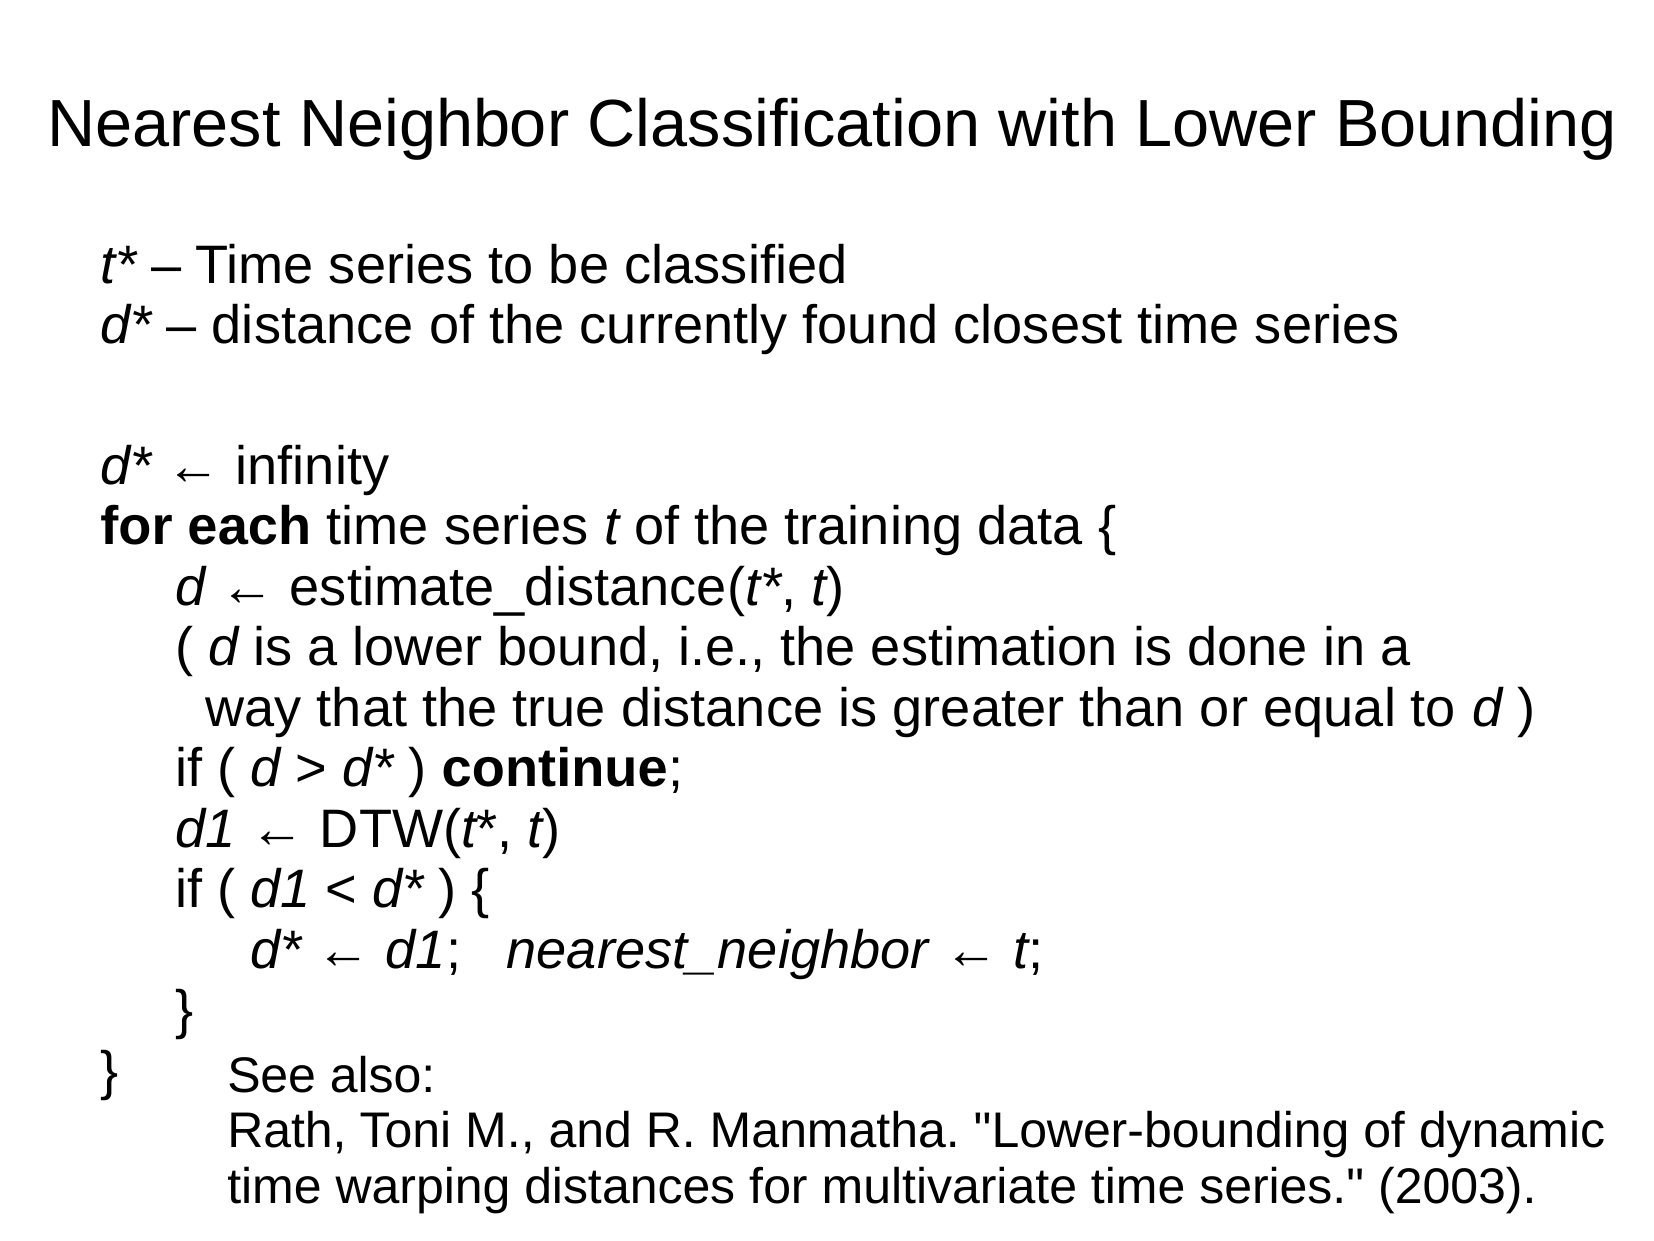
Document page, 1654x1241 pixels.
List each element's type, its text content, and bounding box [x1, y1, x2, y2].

text_box See also: Rath, Toni M., and R. Manmatha. "Lower-bounding of dynamic time warping distances for multivariate time series." (2003). [212, 1039, 1654, 1222]
title Nearest Neighbor Classification with Lower Bounding [47, 19, 1619, 227]
list t* – Time series to be classified d* – distance of the currently found closest time series d* ← infinity for each time series t of the training data { d ← estimate_distance(t*, t) ( d is a lower bound, i.e., the estimation is done in a way that the true distance is greater than or equal to d ) if ( d > d* ) continue; d1 ← DTW(t*, t) if ( d1 < d* ) { d* ← d1; nearest_neighbor ← t; } } [29, 234, 1571, 1105]
